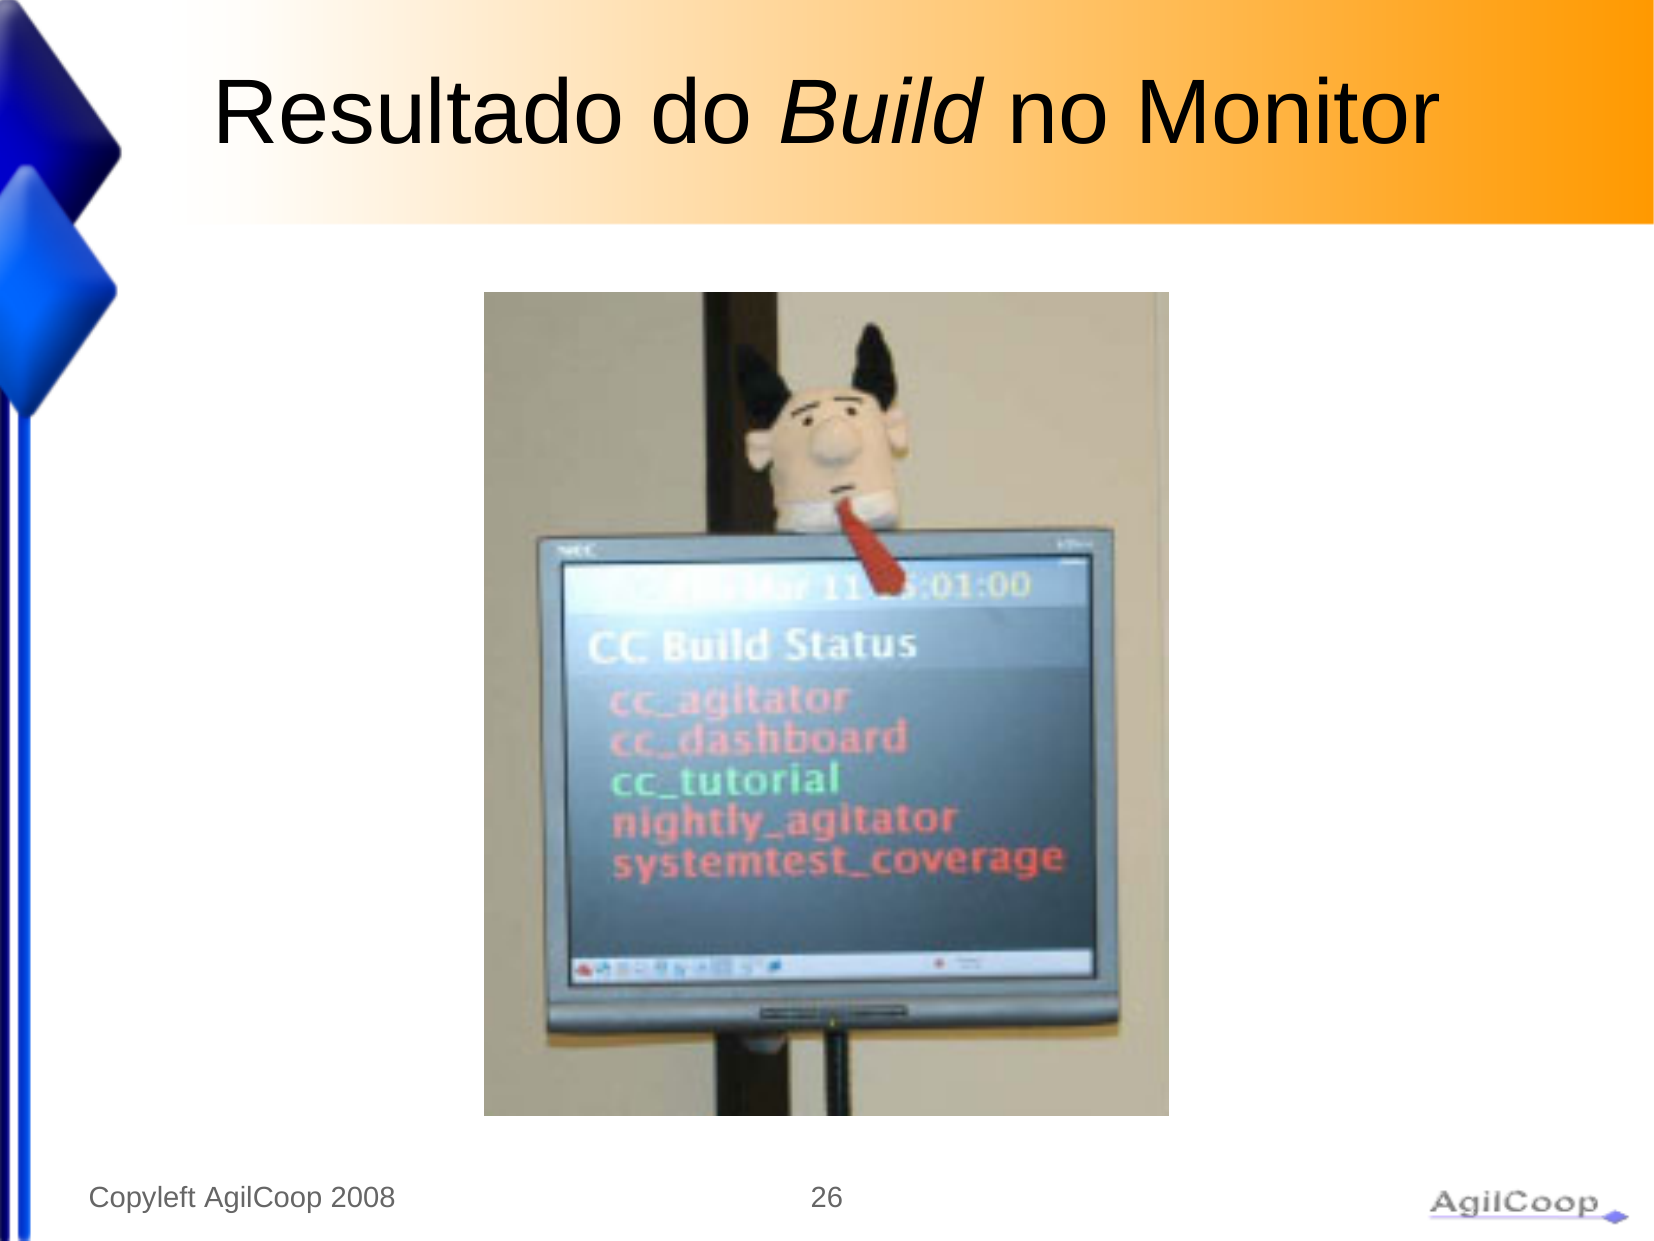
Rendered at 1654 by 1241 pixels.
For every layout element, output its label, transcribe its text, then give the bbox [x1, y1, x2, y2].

picture [0, 0, 1654, 1241]
title Resultado do Build no Monitor [82, 15, 1571, 208]
